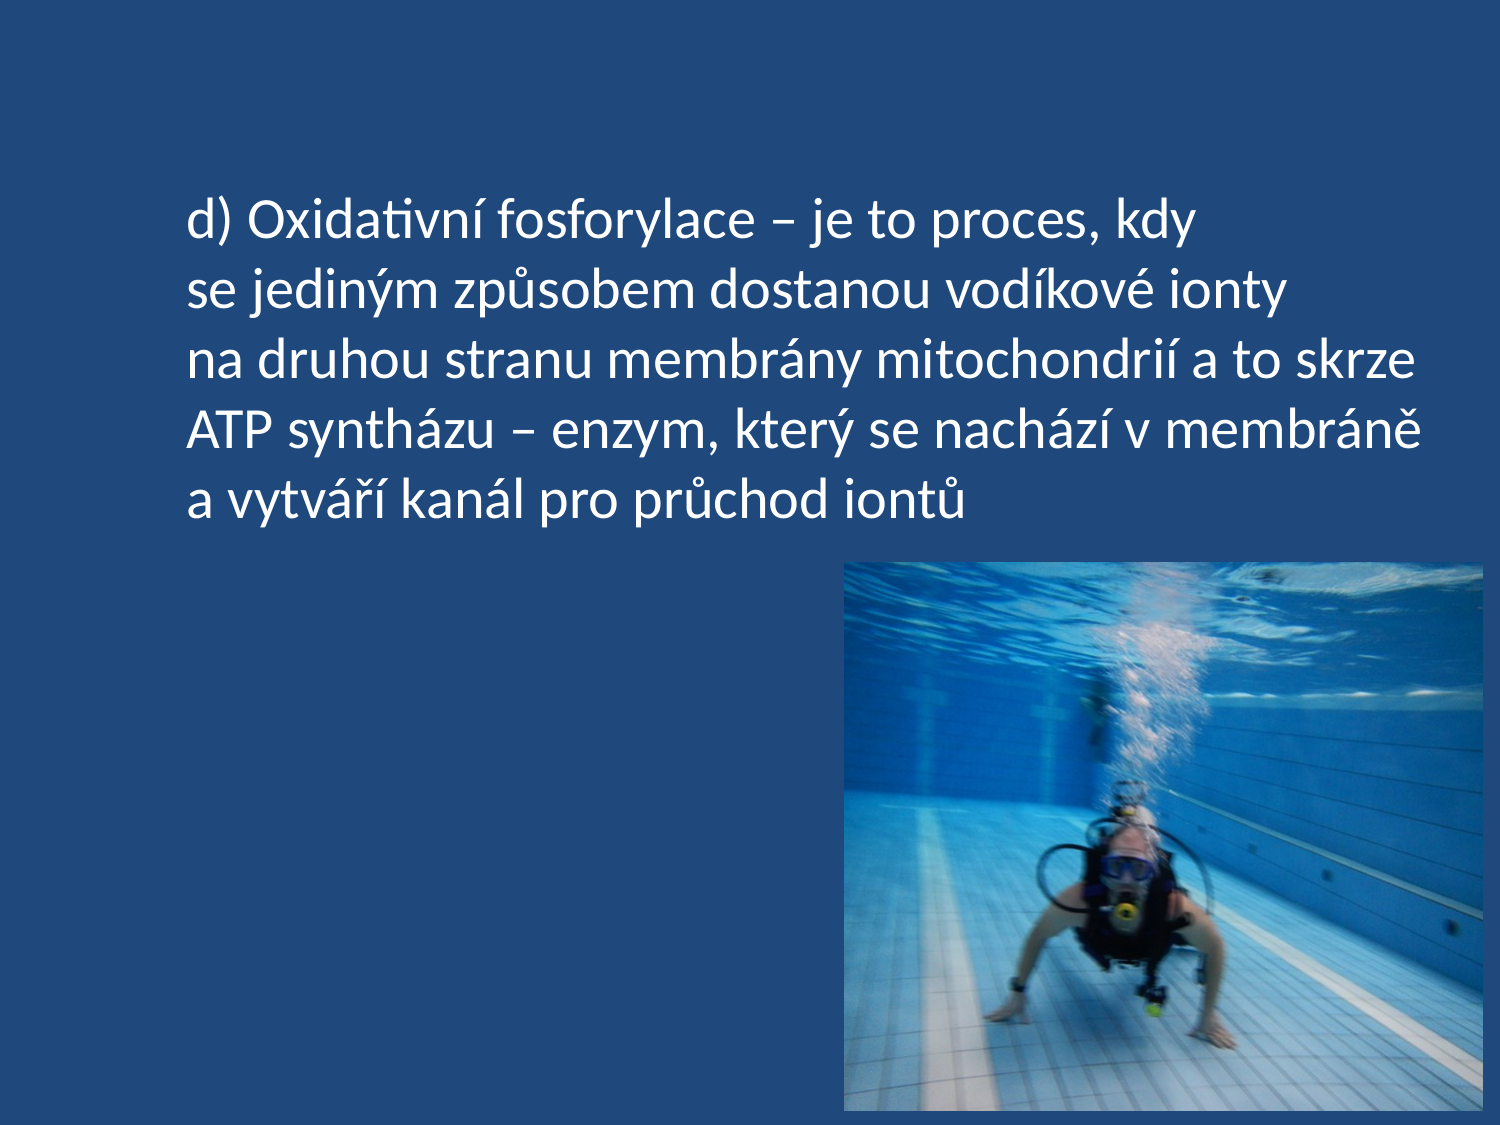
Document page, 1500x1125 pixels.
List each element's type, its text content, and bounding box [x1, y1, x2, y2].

text_box d) Oxidativní fosforylace – je to proces, kdy se jediným způsobem dostanou vodíkové ionty na druhou stranu membrány mitochondrií a to skrze ATP syntházu – enzym, který se nachází v membráně a vytváří kanál pro průchod iontů [171, 172, 1453, 542]
picture [844, 815, 859, 824]
picture [844, 562, 1483, 1111]
